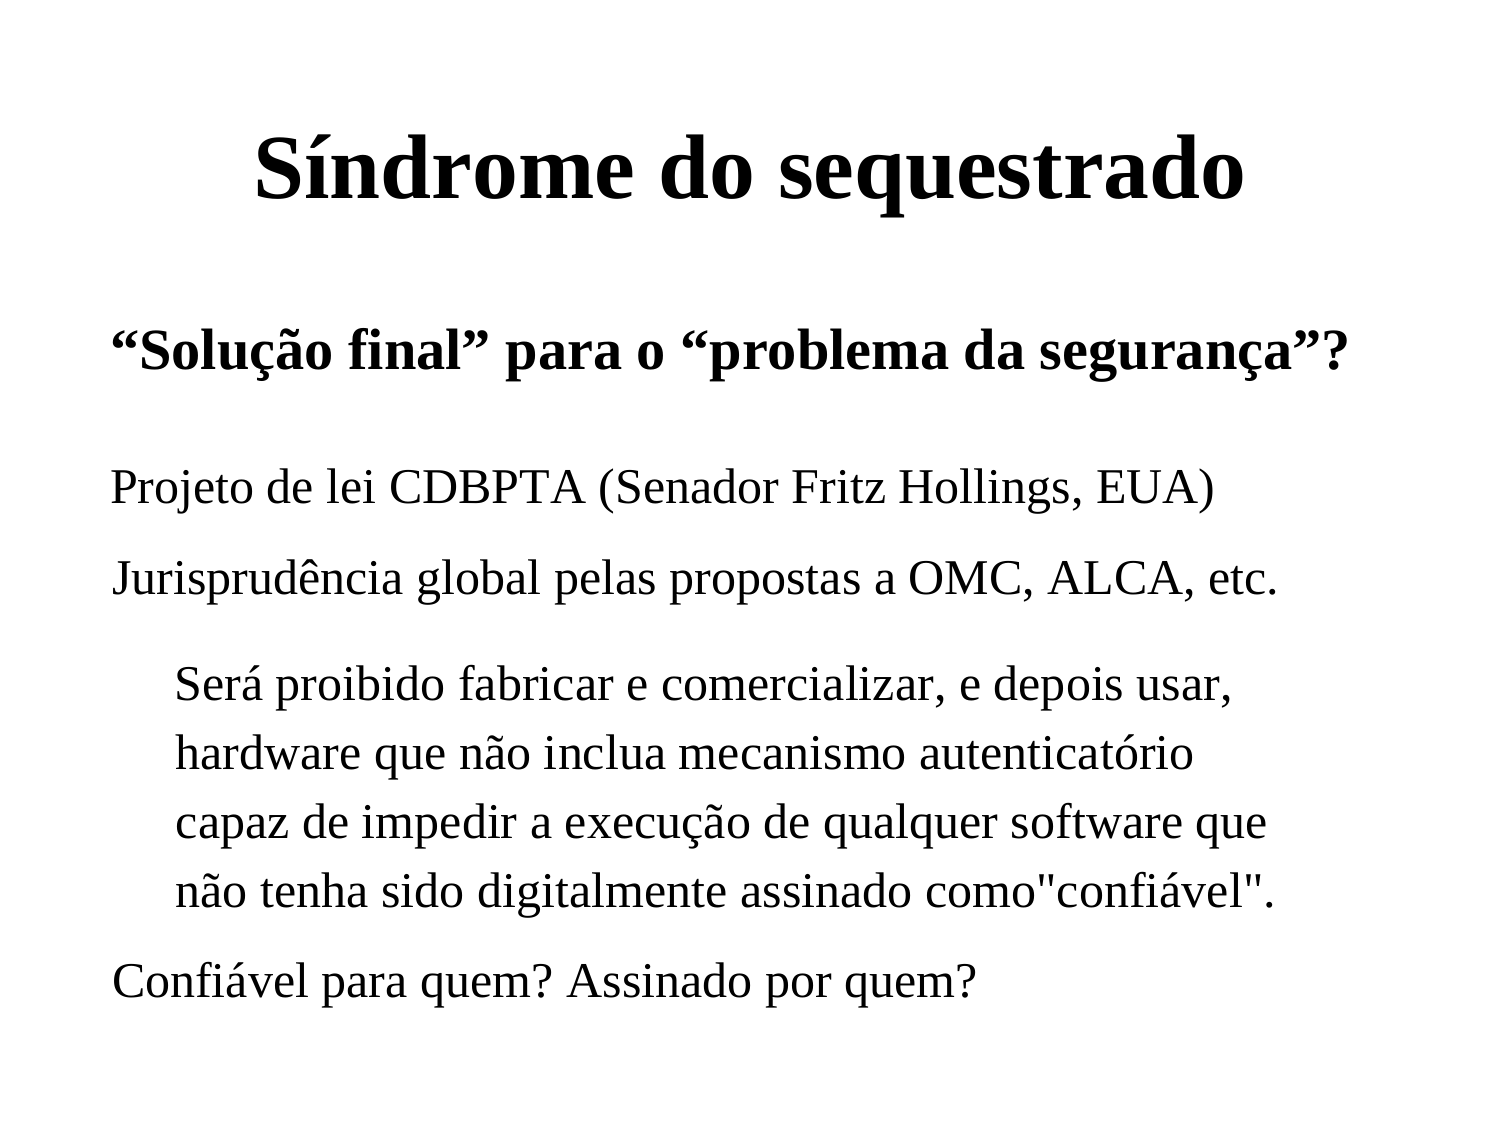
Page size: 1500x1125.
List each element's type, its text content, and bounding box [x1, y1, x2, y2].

text_box “Solução final” para o “problema da segurança”? Projeto de lei CDBPTA (Senador Fritz Hollings, EUA) Jurisprudência global pelas propostas a OMC, ALCA, etc. Será proibido fabricar e comercializar, e depois usar, hardware que não inclua mecanismo autenticatório capaz de impedir a execução de qualquer software que não tenha sido digitalmente assinado como"confiável". Confiável para quem? Assinado por quem? [109, 313, 1455, 995]
title Síndrome do sequestrado [100, 70, 1401, 259]
